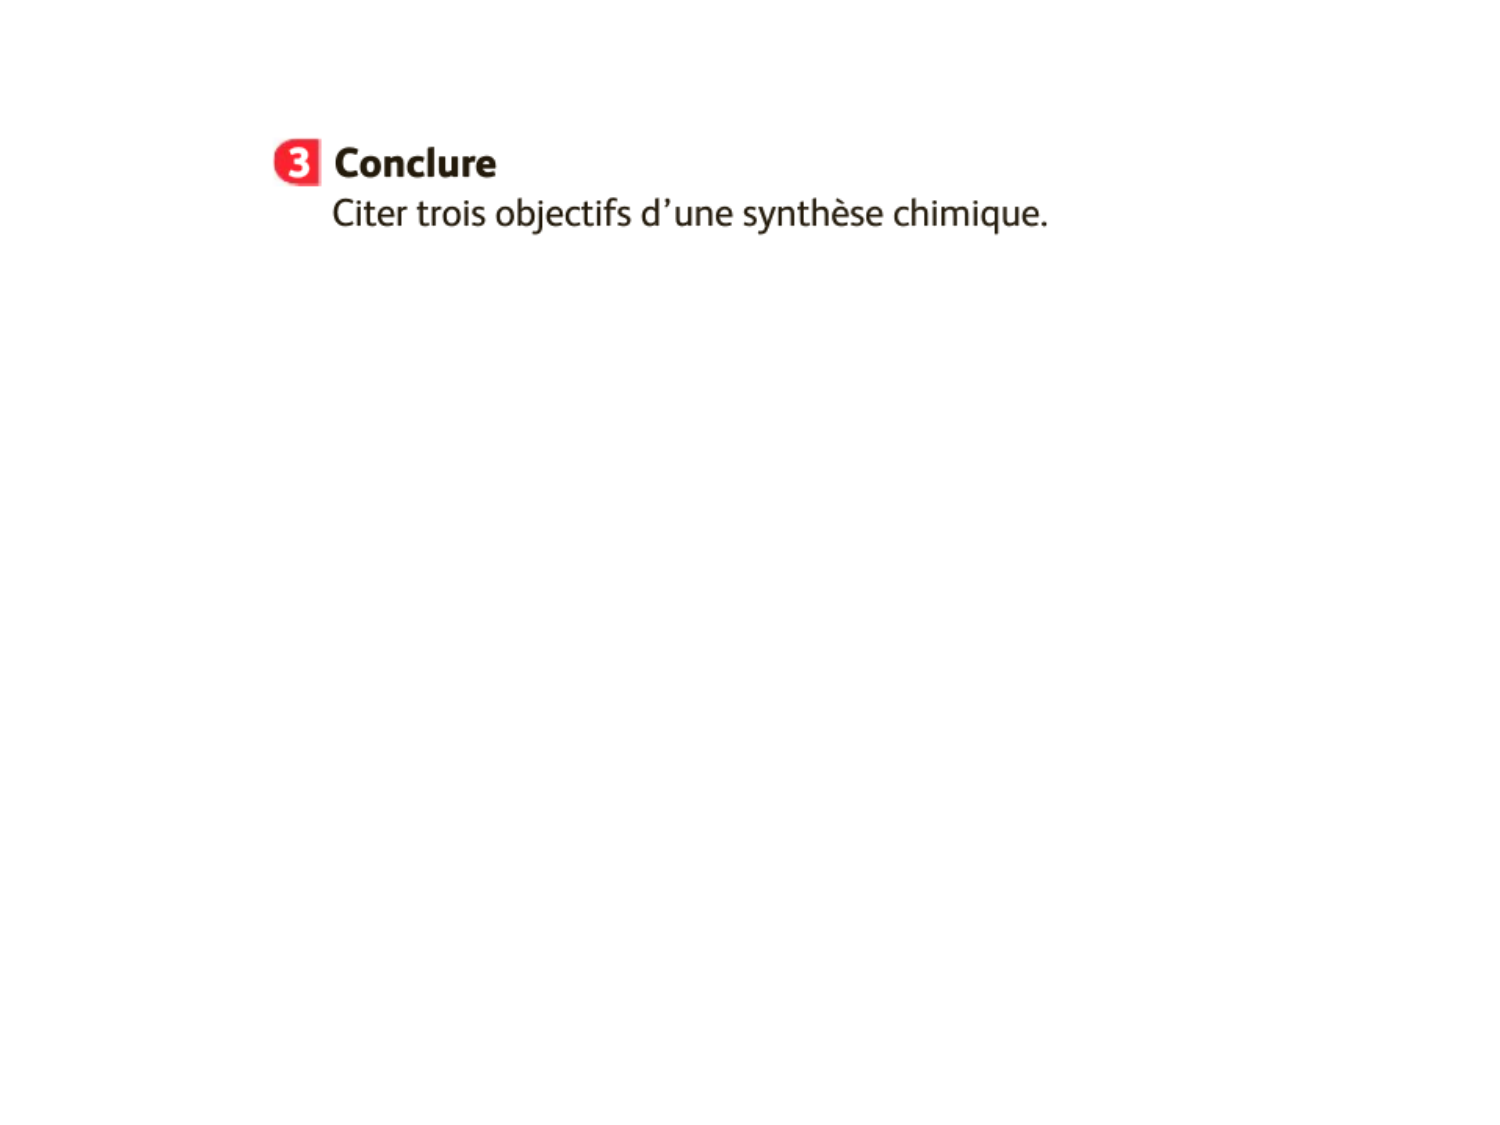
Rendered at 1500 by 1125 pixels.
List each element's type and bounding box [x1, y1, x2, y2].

picture [253, 125, 1056, 267]
